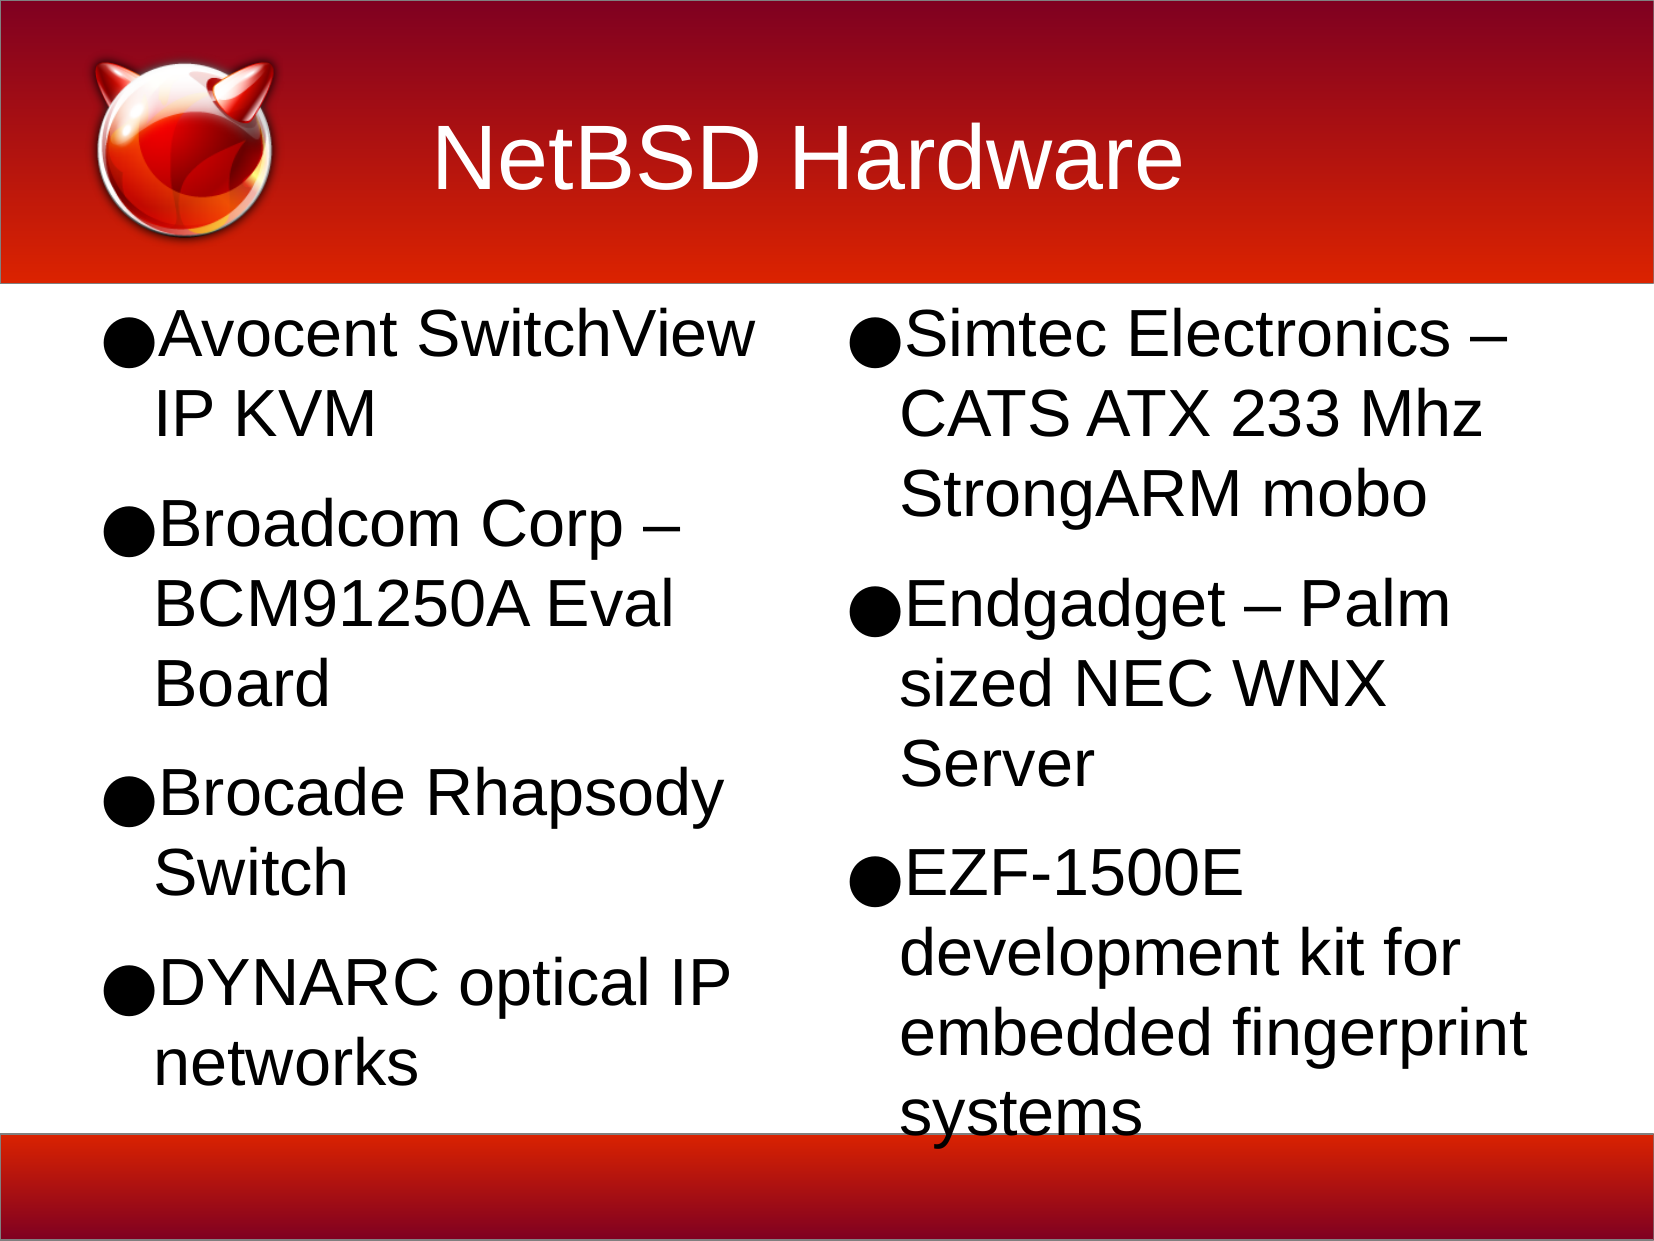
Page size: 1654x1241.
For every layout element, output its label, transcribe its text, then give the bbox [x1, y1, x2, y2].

text_box Avocent SwitchView IP KVM Broadcom Corp – BCM91250A Eval Board Brocade Rhapsody Switch DYNARC optical IP networks [82, 290, 793, 1010]
text_box NetBSD Hardware [82, 49, 1536, 257]
text_box Simtec Electronics – CATS ATX 233 Mhz StrongARM mobo Endgadget – Palm sized NEC WNX Server EZF-1500E development kit for embedded fingerprint systems [828, 290, 1539, 1010]
